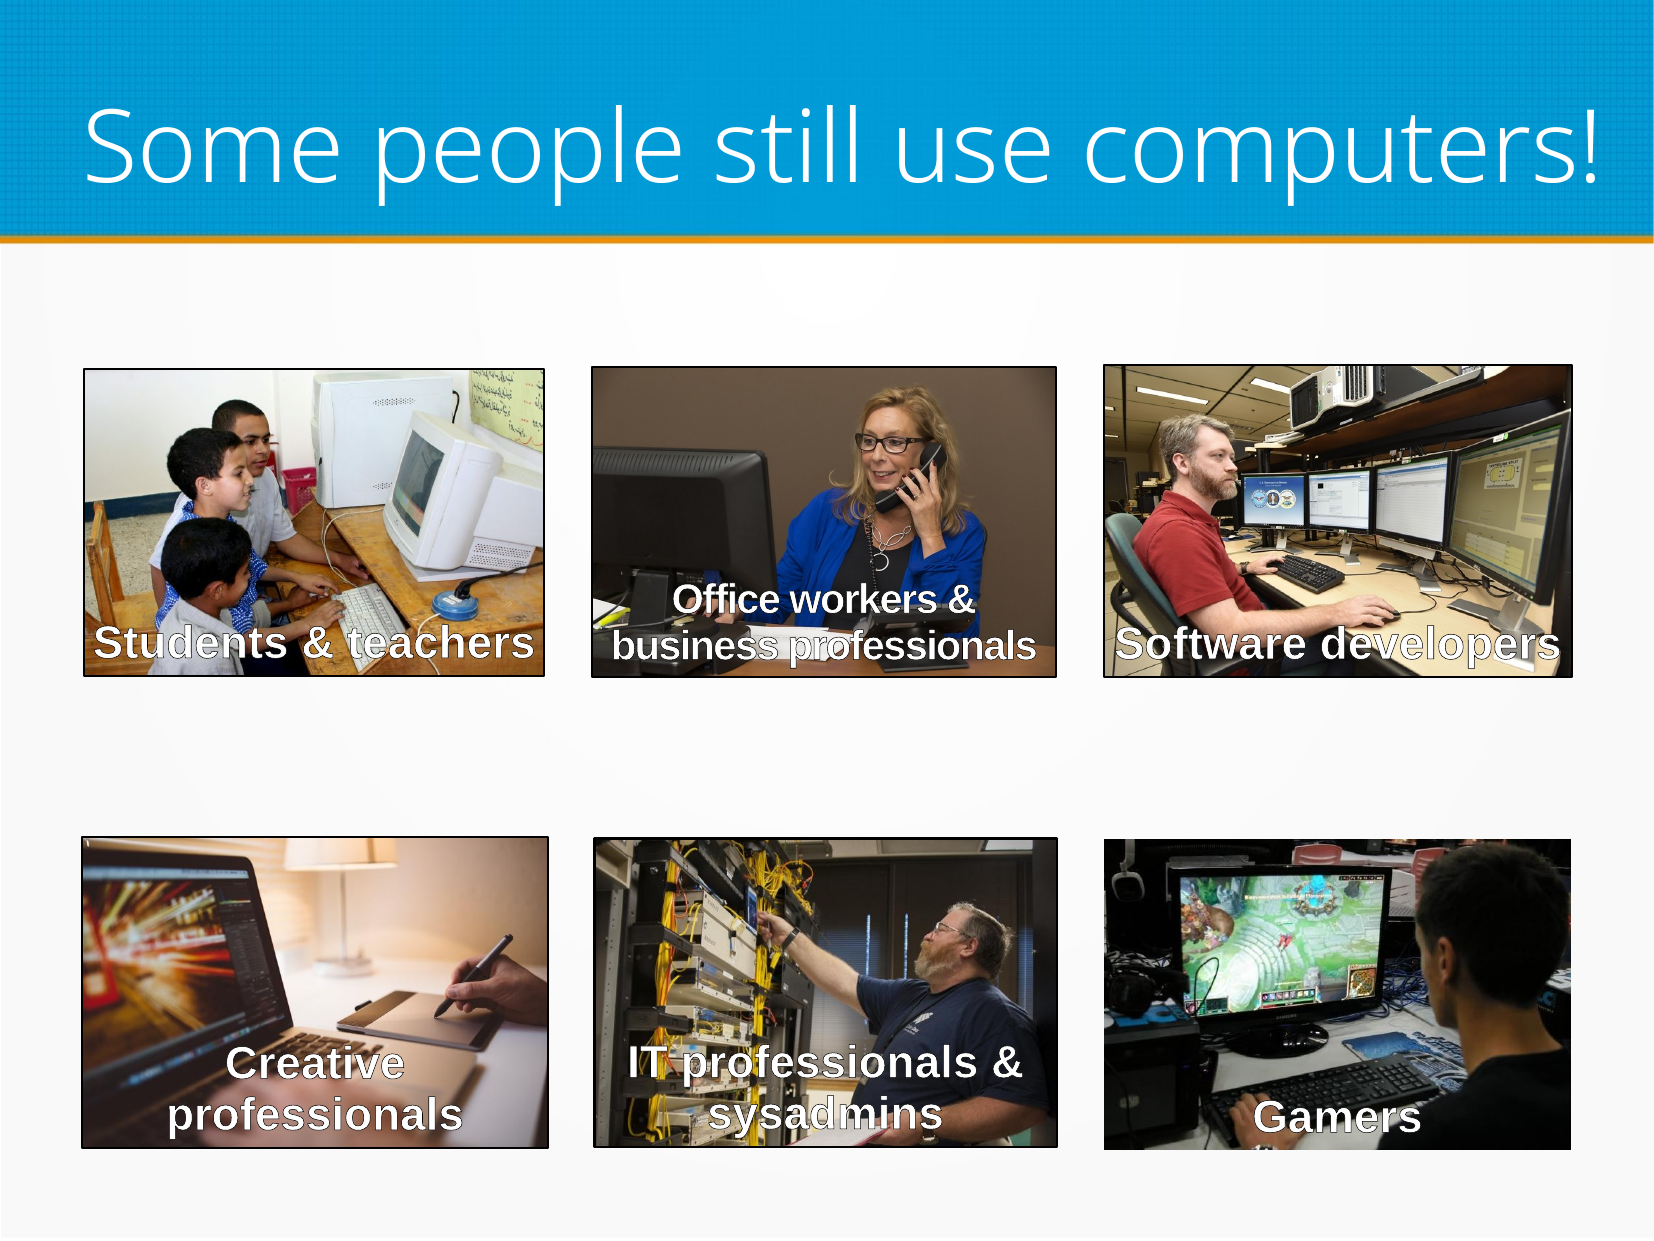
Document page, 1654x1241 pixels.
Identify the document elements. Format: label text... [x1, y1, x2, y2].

picture [0, 233, 1654, 1241]
title Some people still use computers! [82, 48, 1621, 213]
